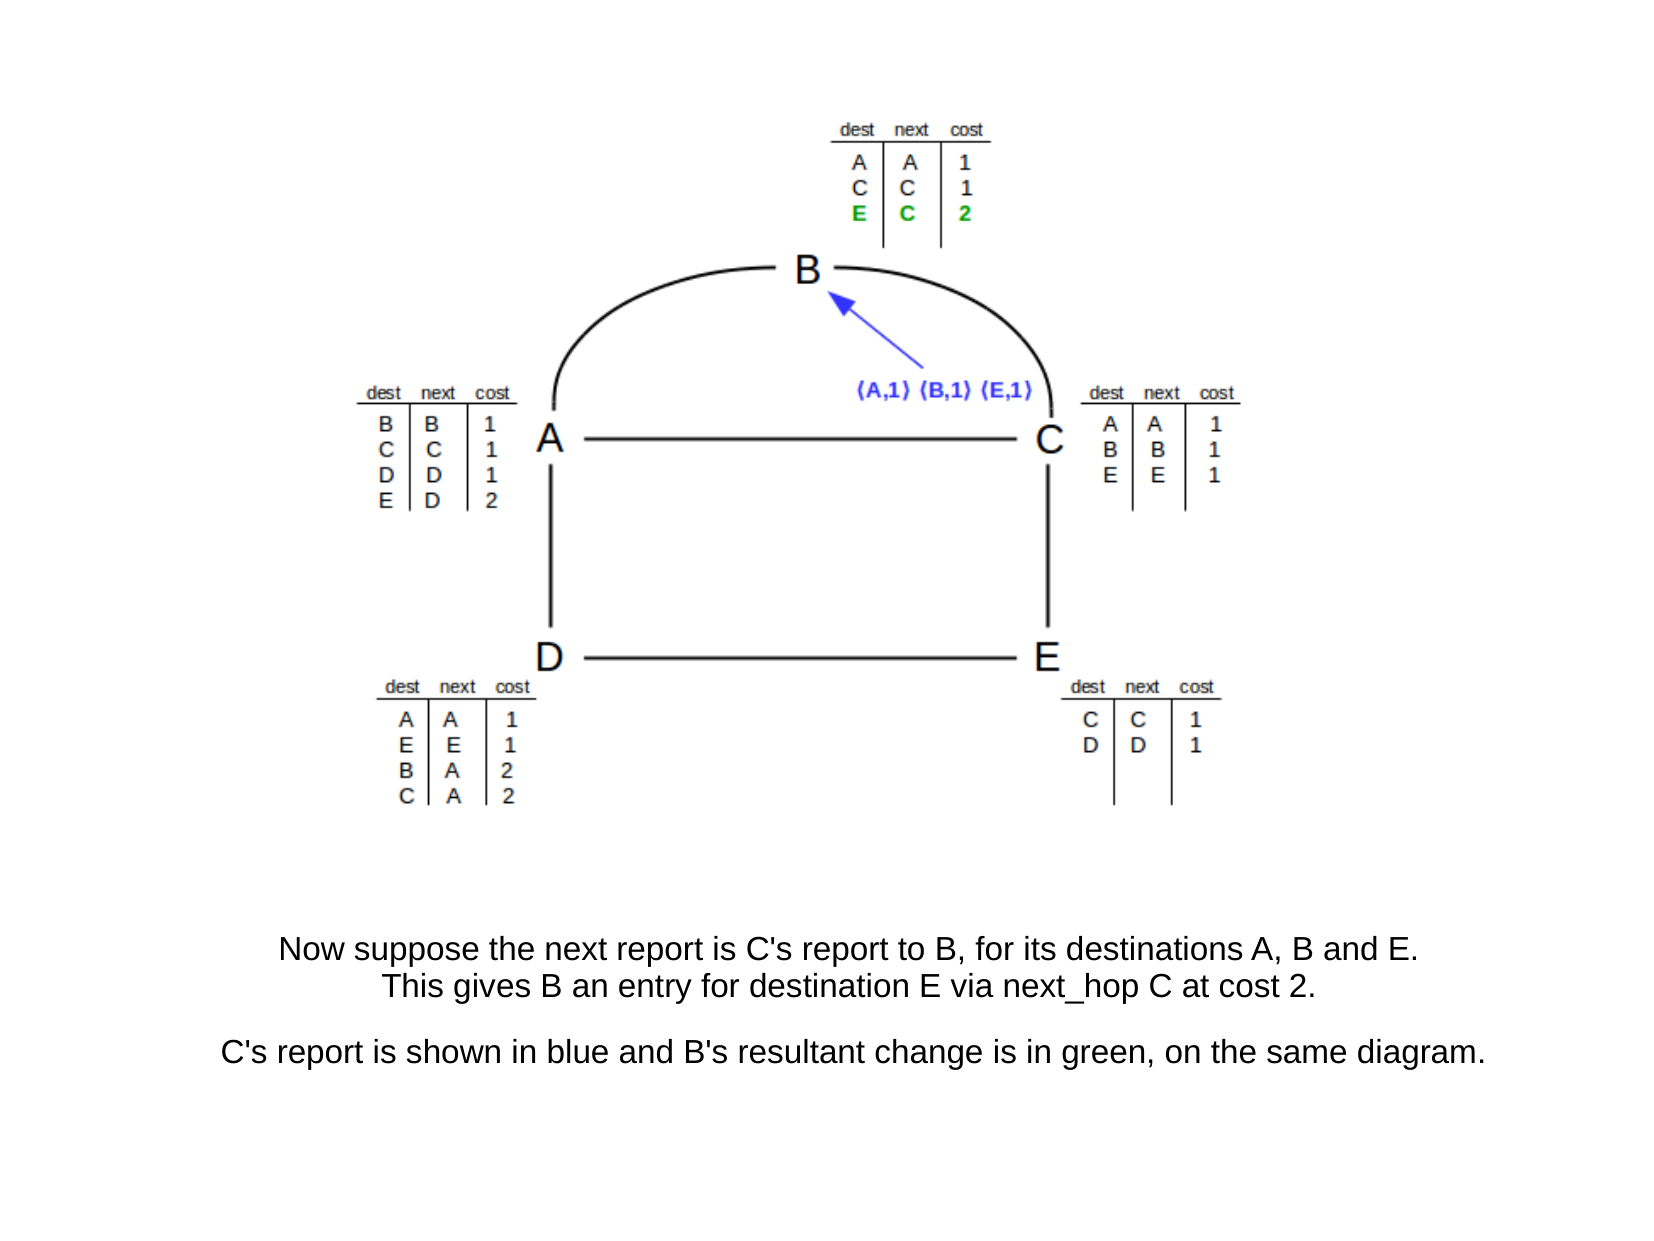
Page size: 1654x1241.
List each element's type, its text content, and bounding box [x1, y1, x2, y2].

picture [350, 104, 1285, 871]
list Now suppose the next report is C's report to B, for its destinations A, B and E. This gives B an entry for destination E via next_hop C at cost 2. C's report is shown in blue and B's resultant change is in green, on the same diagram. [75, 930, 1564, 1126]
